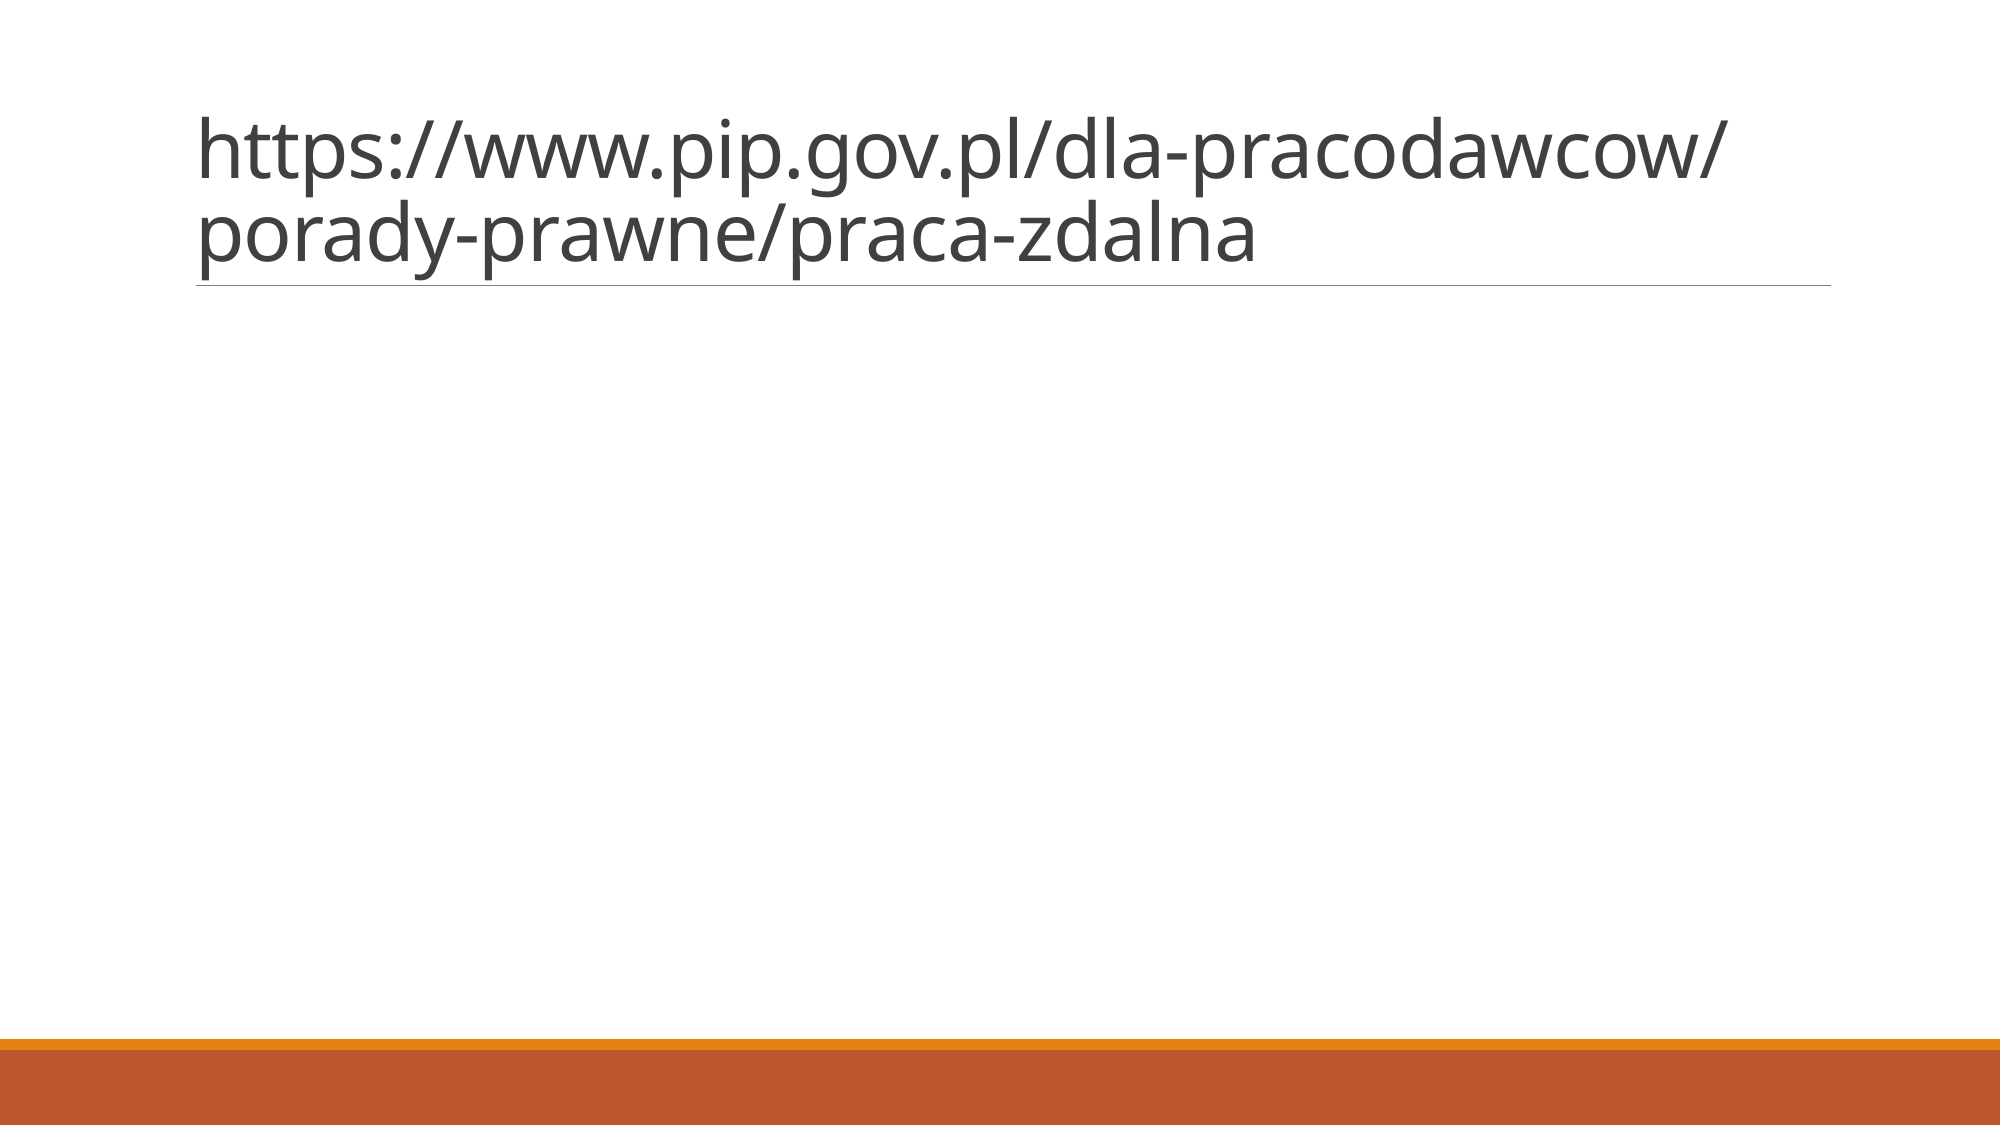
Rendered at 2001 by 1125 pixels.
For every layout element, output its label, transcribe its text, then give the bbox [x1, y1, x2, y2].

title https://www.pip.gov.pl/dla-pracodawcow/porady-prawne/praca-zdalna [180, 47, 1831, 286]
